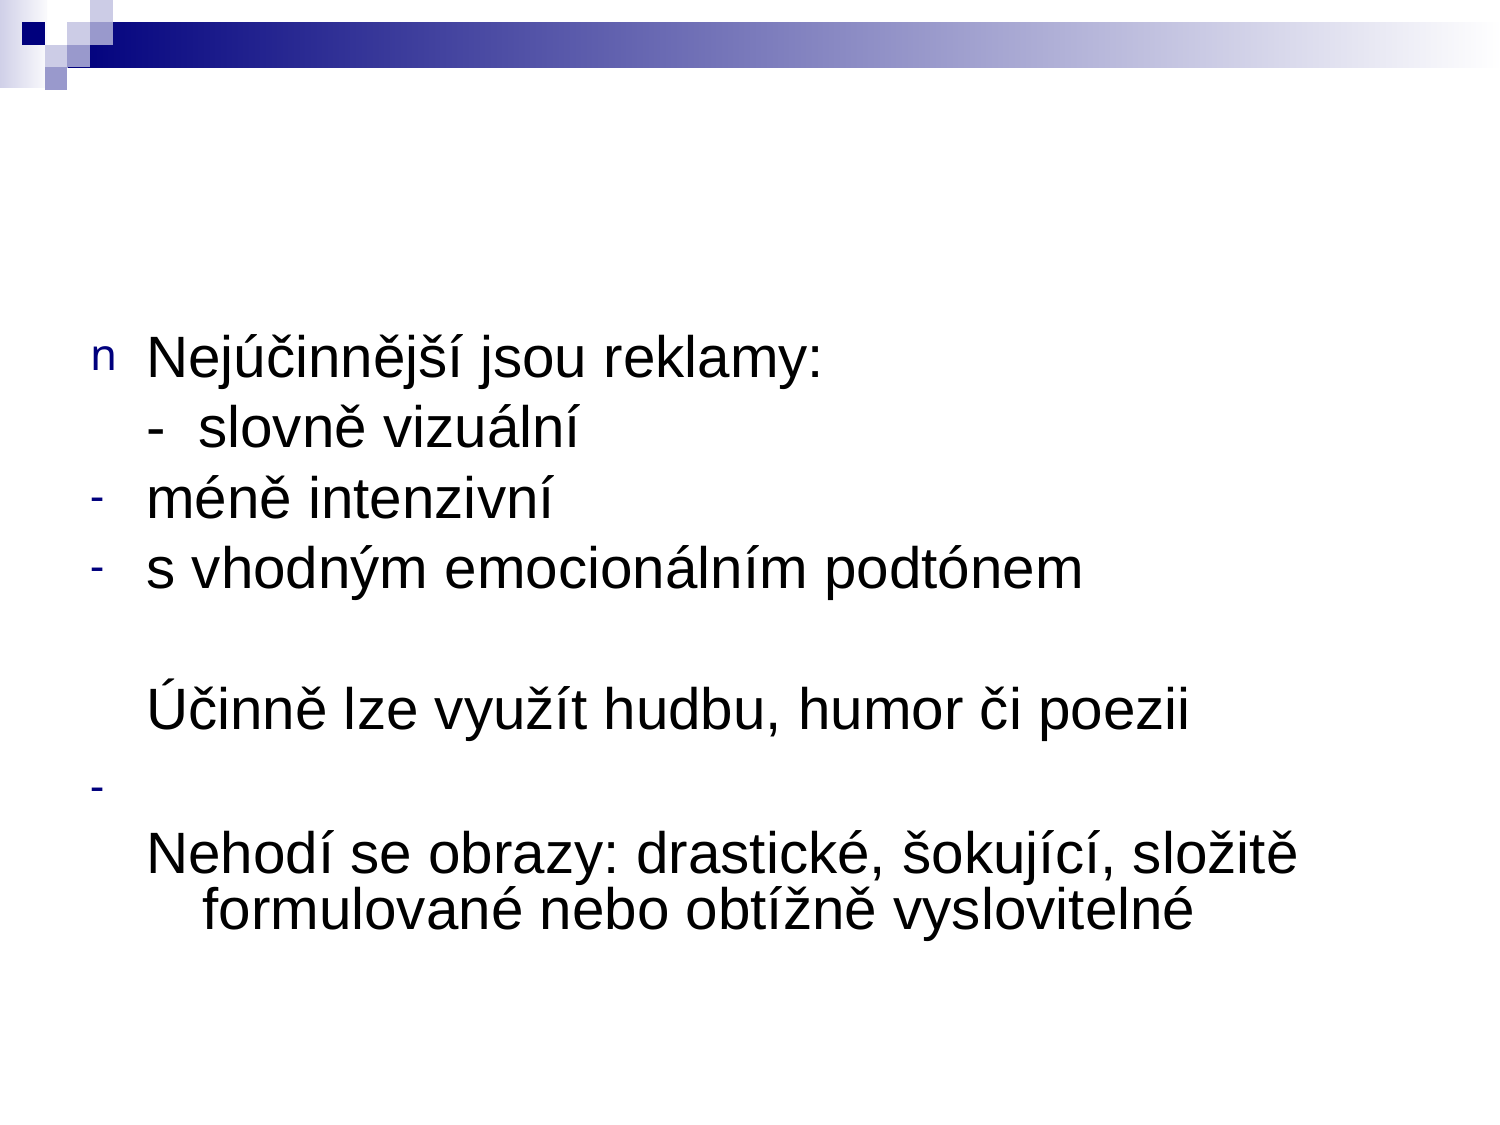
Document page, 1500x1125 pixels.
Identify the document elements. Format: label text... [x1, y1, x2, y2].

list Nejúčinnější jsou reklamy: - slovně vizuální méně intenzivní s vhodným emocionálním podtónem Účinně lze využít hudbu, humor či poezii Nehodí se obrazy: drastické, šokující, složitě formulované nebo obtížně vyslovitelné [75, 324, 1426, 963]
